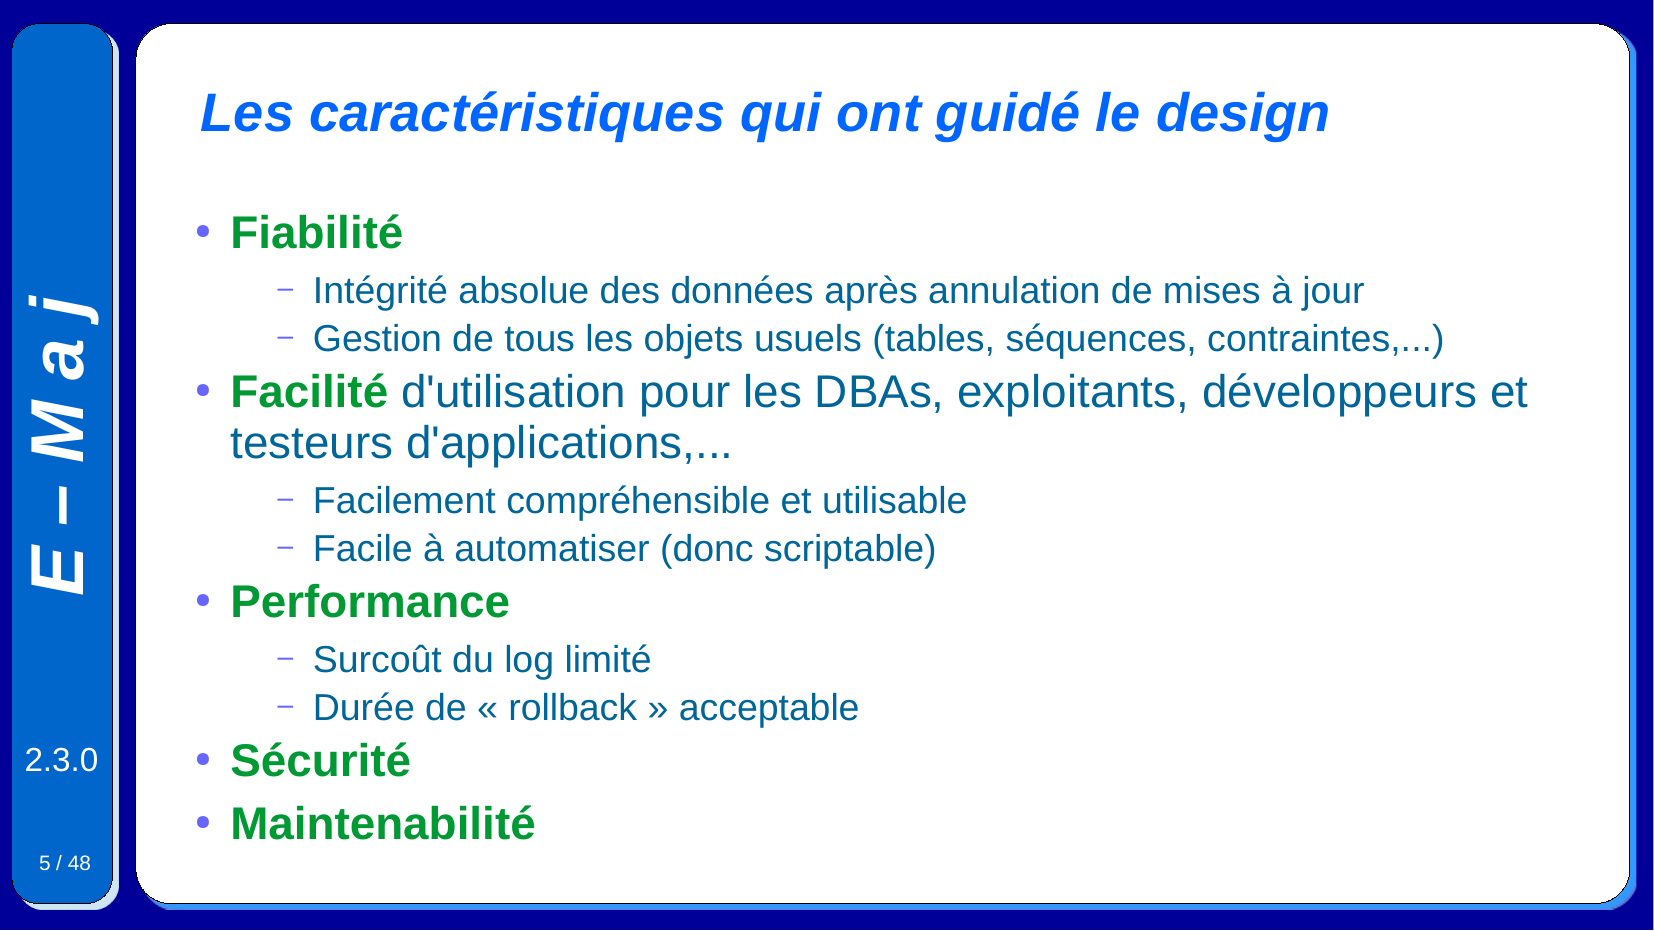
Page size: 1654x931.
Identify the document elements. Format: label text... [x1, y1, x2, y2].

list Fiabilité Intégrité absolue des données après annulation de mises à jour Gestion de tous les objets usuels (tables, séquences, contraintes,...) Facilité d'utilisation pour les DBAs, exploitants, développeurs et testeurs d'applications,... Facilement compréhensible et utilisable Facile à automatiser (donc scriptable) Performance Surcoût du log limité Durée de « rollback » acceptable Sécurité Maintenabilité [177, 206, 1587, 849]
title Les caractéristiques qui ont guidé le design [200, 34, 1575, 191]
